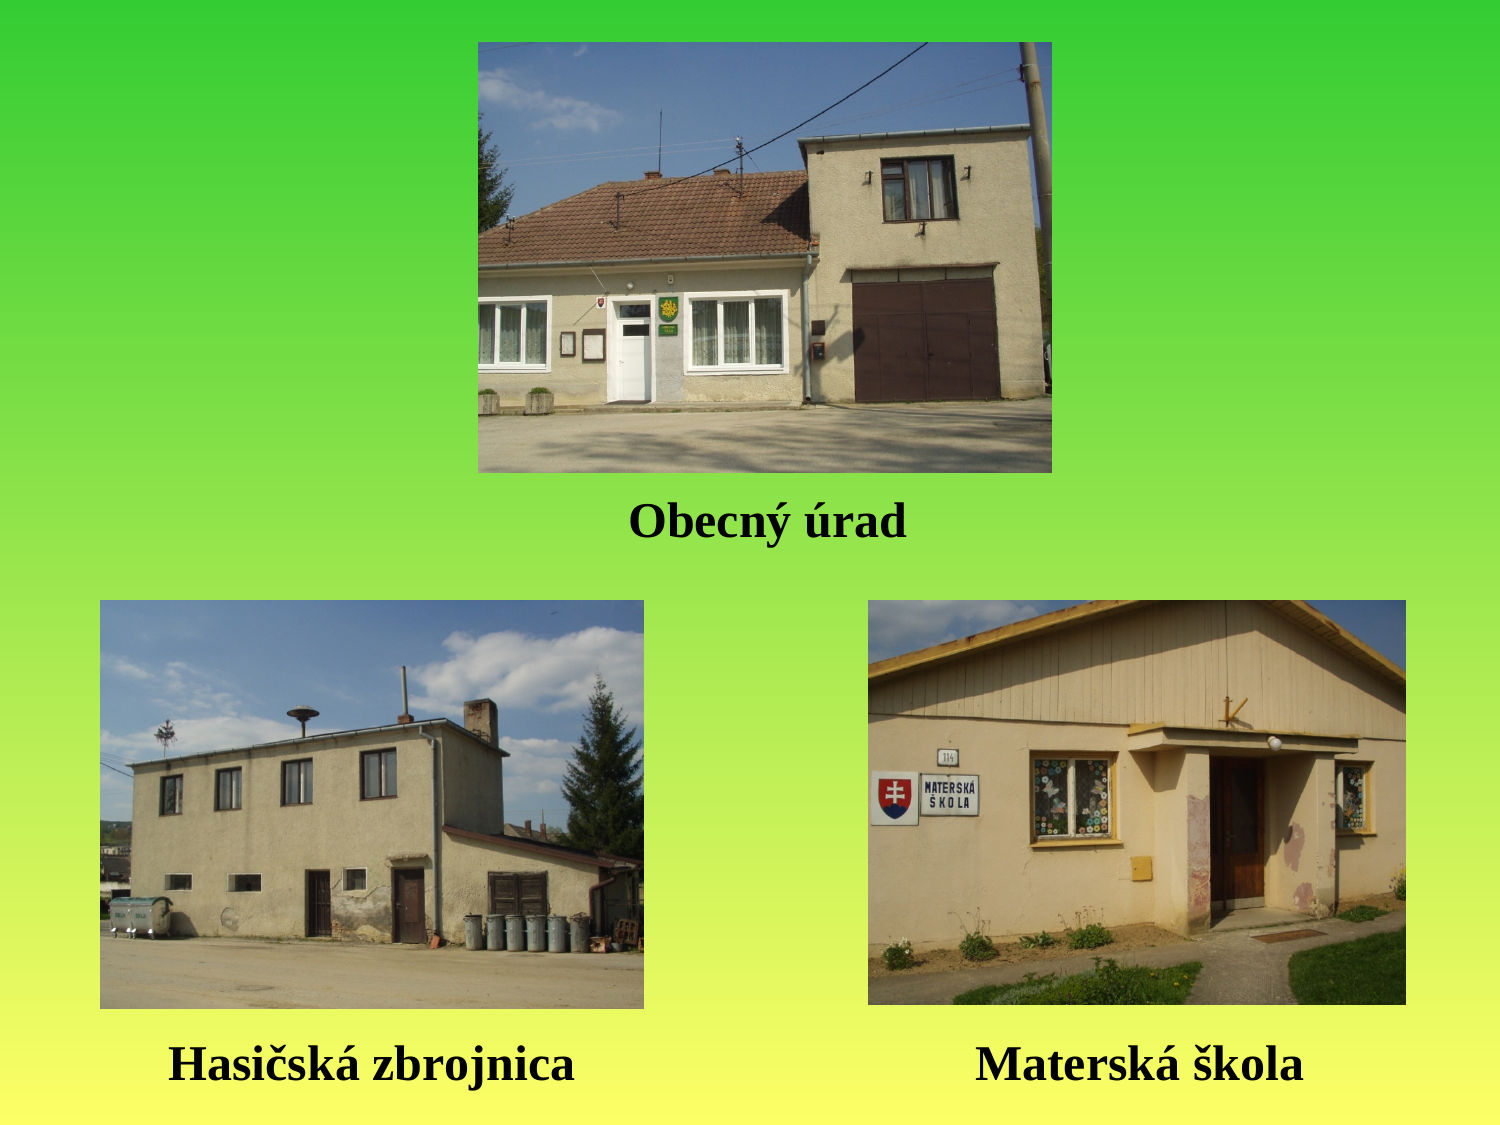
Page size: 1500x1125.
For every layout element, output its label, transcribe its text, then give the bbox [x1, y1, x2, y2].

picture [478, 42, 1052, 473]
text_box Materská škola [903, 1023, 1377, 1099]
picture [100, 600, 644, 1009]
text_box Hasičská zbrojnica [135, 1023, 609, 1099]
text_box Obecný úrad [525, 479, 1010, 556]
picture [868, 600, 1406, 1005]
